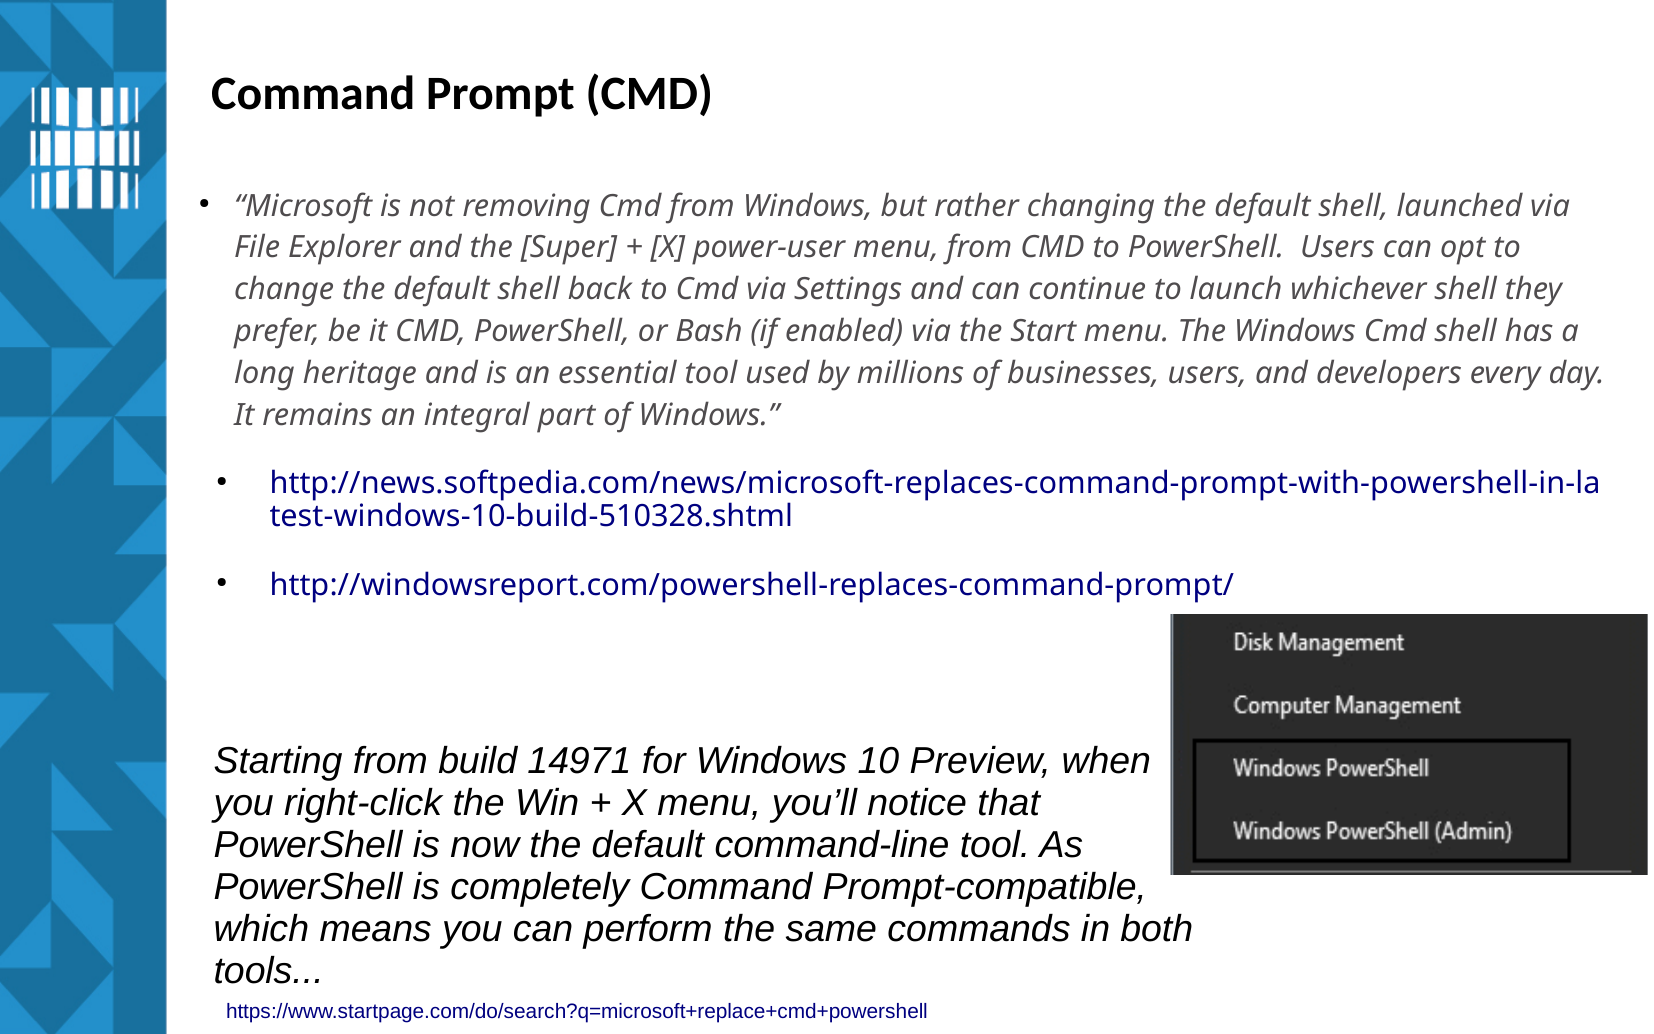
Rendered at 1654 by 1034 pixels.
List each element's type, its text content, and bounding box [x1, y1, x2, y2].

text_box Starting from build 14971 for Windows 10 Preview, when you right-click the Win + X menu, you’ll notice that PowerShell is now the default command-line tool. As PowerShell is completely Command Prompt-compatible, which means you can perform the same commands in both tools... [198, 732, 1235, 1000]
text_box https://www.startpage.com/do/search?q=microsoft+replace+cmd+powershell [211, 1000, 1016, 1031]
list “Microsoft is not removing Cmd from Windows, but rather changing the default shell, launched via File Explorer and the [Super] + [X] power-user menu, from CMD to PowerShell. Users can opt to change the default shell back to Cmd via Settings and can continue to launch whichever shell they prefer, be it CMD, PowerShell, or Bash (if enabled) via the Start menu. The Windows Cmd shell has a long heritage and is an essential tool used by millions of businesses, users, and developers every day. It remains an integral part of Windows.” http://news.softpedia.com/news/microsoft-replaces-command-prompt-with-powershell-in-latest-windows-10-build-510328.shtml http://windowsreport.com/powershell-replaces-command-prompt/ [198, 183, 1608, 621]
picture [1170, 614, 1648, 875]
title Command Prompt (CMD) [211, 41, 1555, 154]
picture [42, 108, 132, 208]
